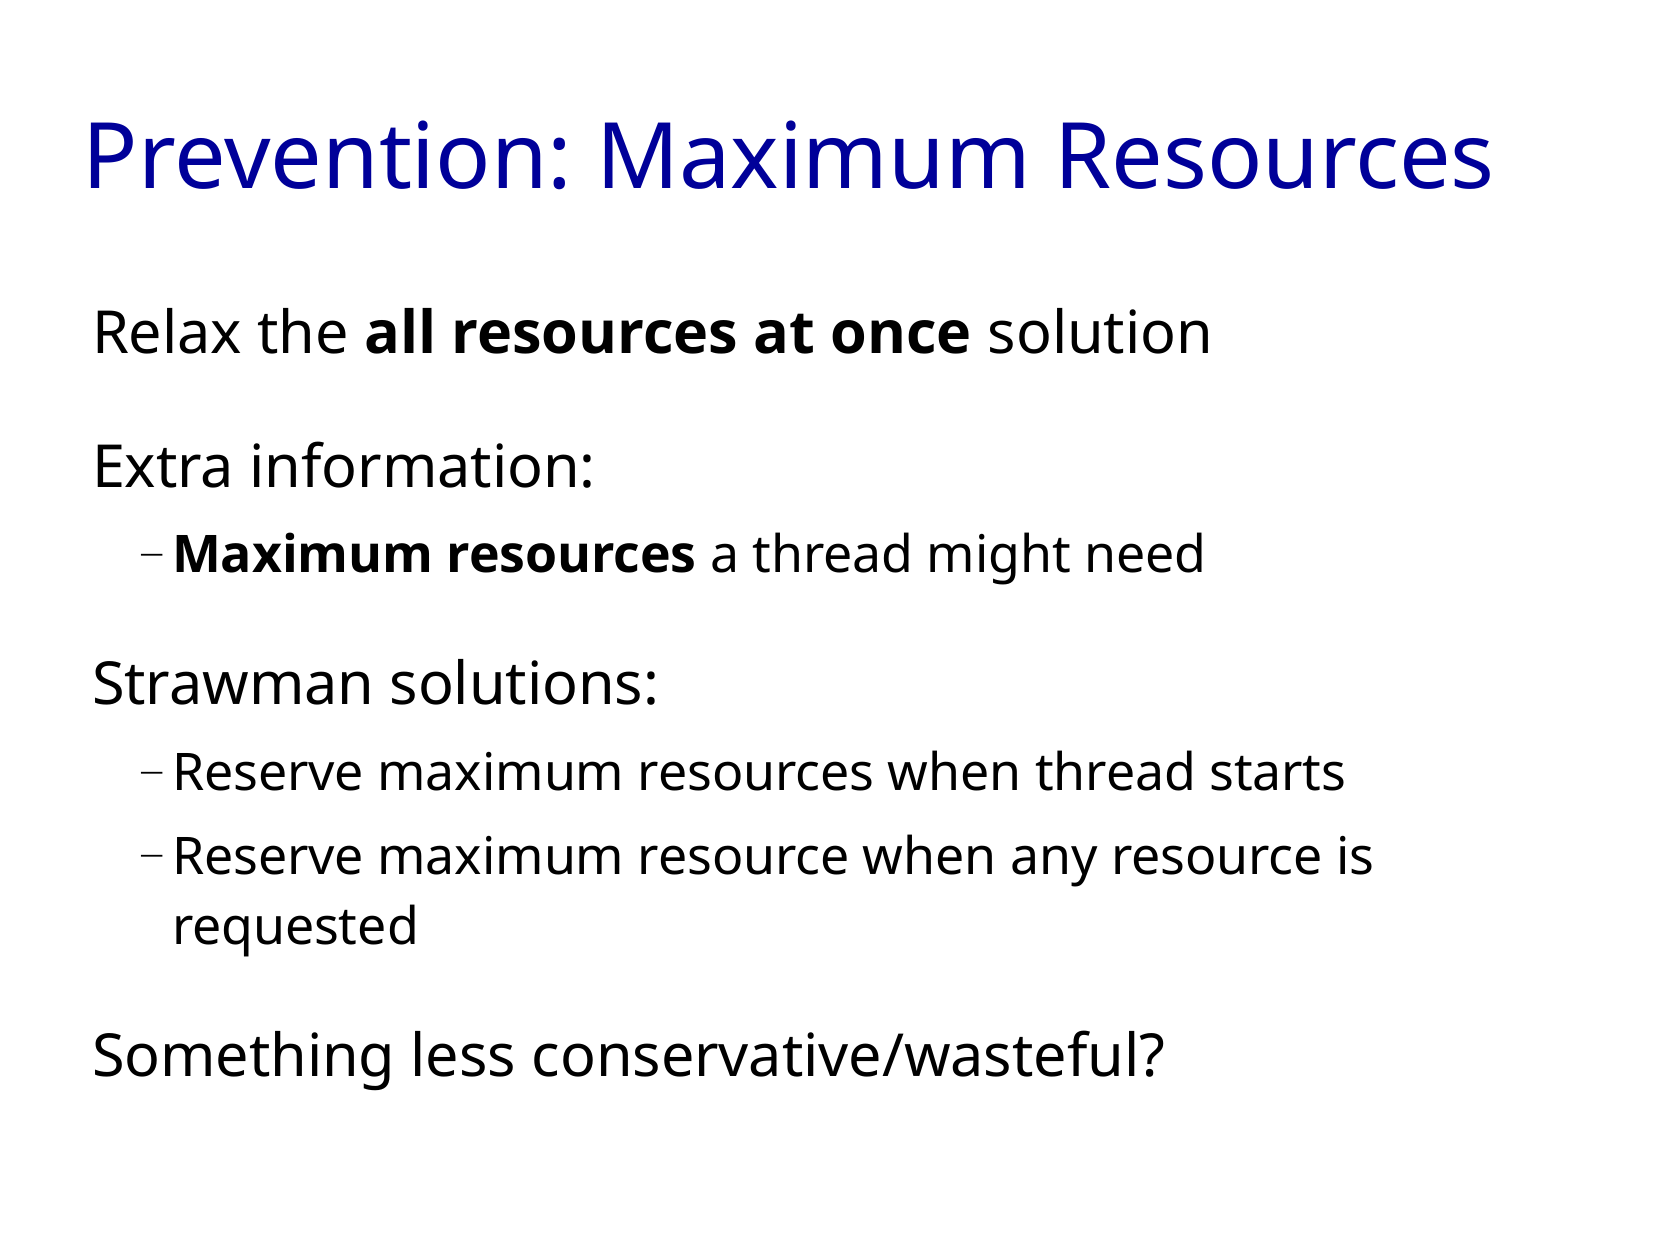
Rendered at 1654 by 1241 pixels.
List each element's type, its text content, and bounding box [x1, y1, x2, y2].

title Prevention: Maximum Resources [82, 49, 1571, 257]
list Relax the all resources at once solution Extra information: Maximum resources a thread might need Strawman solutions: Reserve maximum resources when thread starts Reserve maximum resource when any resource is requested Something less conservative/wasteful? [60, 290, 1606, 1096]
